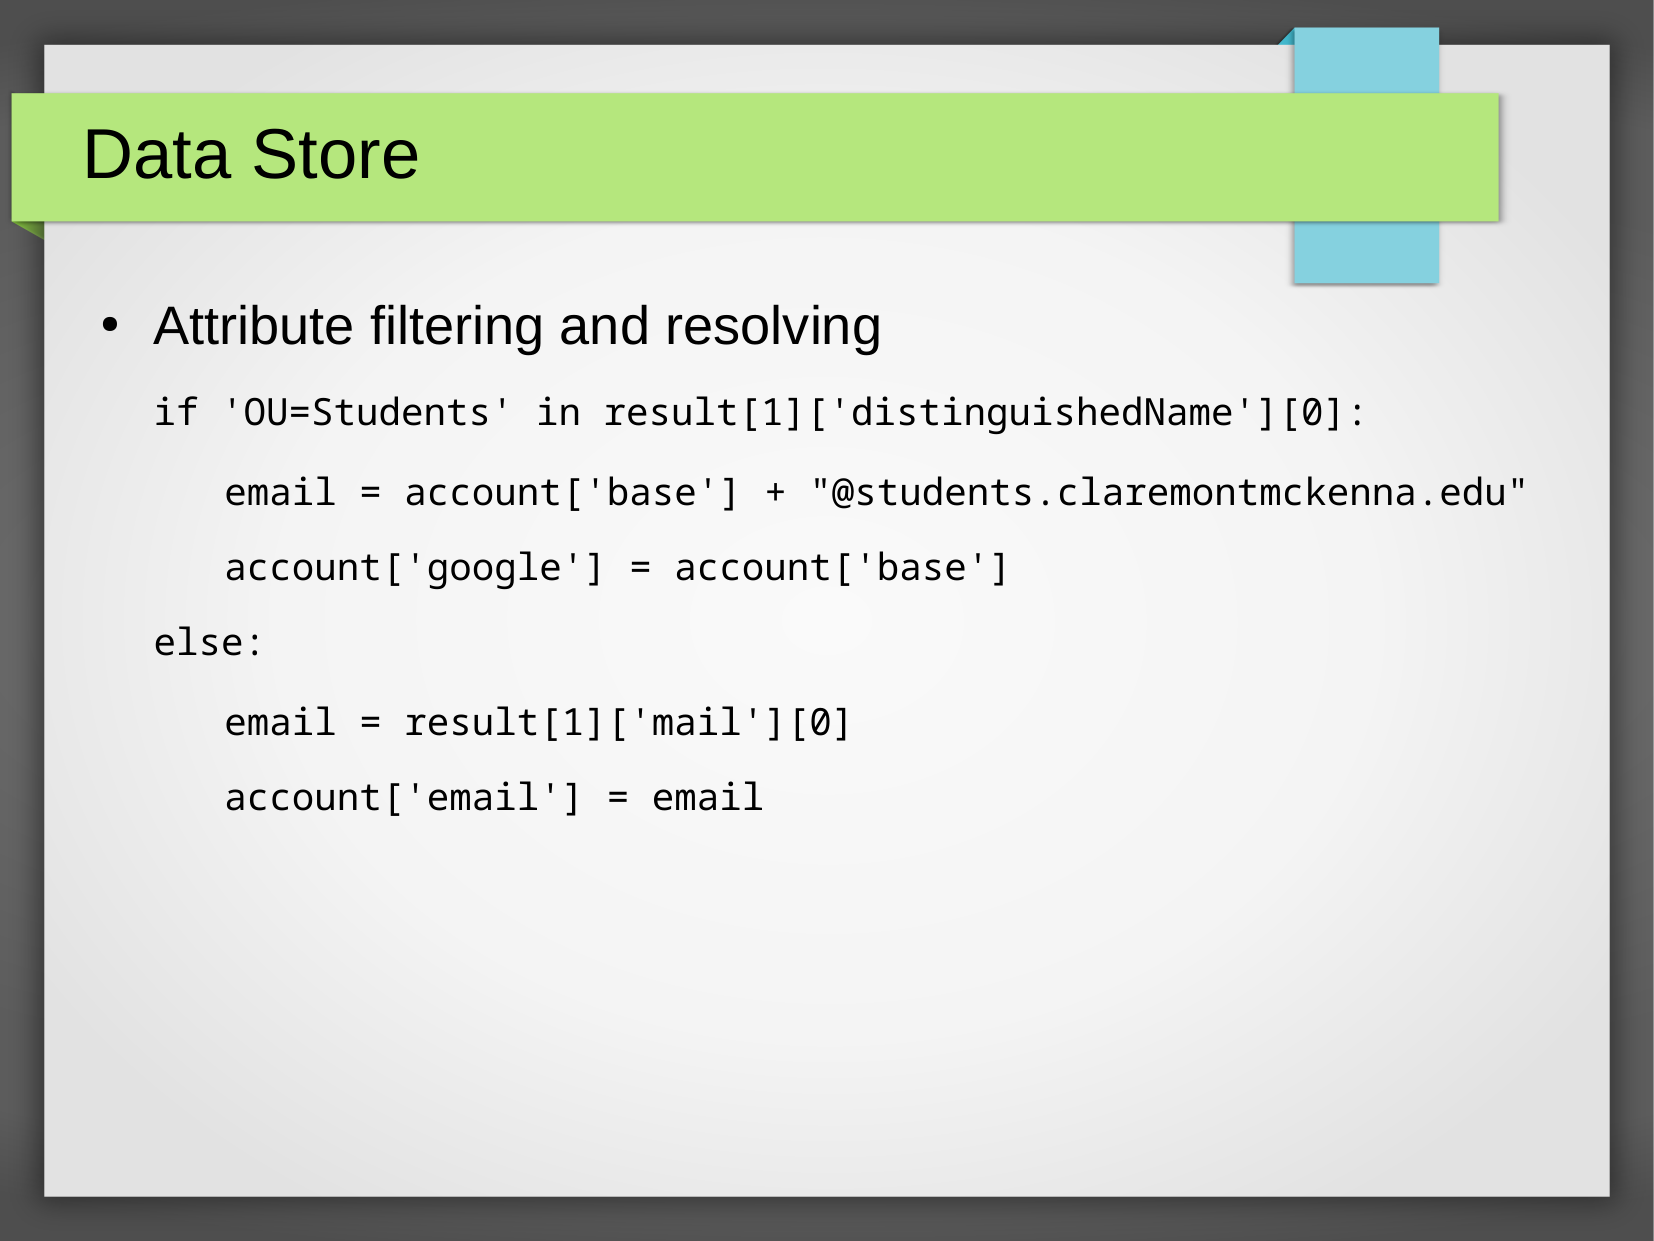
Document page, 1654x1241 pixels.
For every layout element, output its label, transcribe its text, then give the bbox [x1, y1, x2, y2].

list Attribute filtering and resolving if 'OU=Students' in result[1]['distinguishedName'][0]: email = account['base'] + "@students.claremontmckenna.edu" account['google'] = account['base'] else: email = result[1]['mail'][0] account['email'] = email [82, 295, 1571, 1015]
picture [0, 0, 1654, 1241]
title Data Store [82, 94, 1264, 213]
